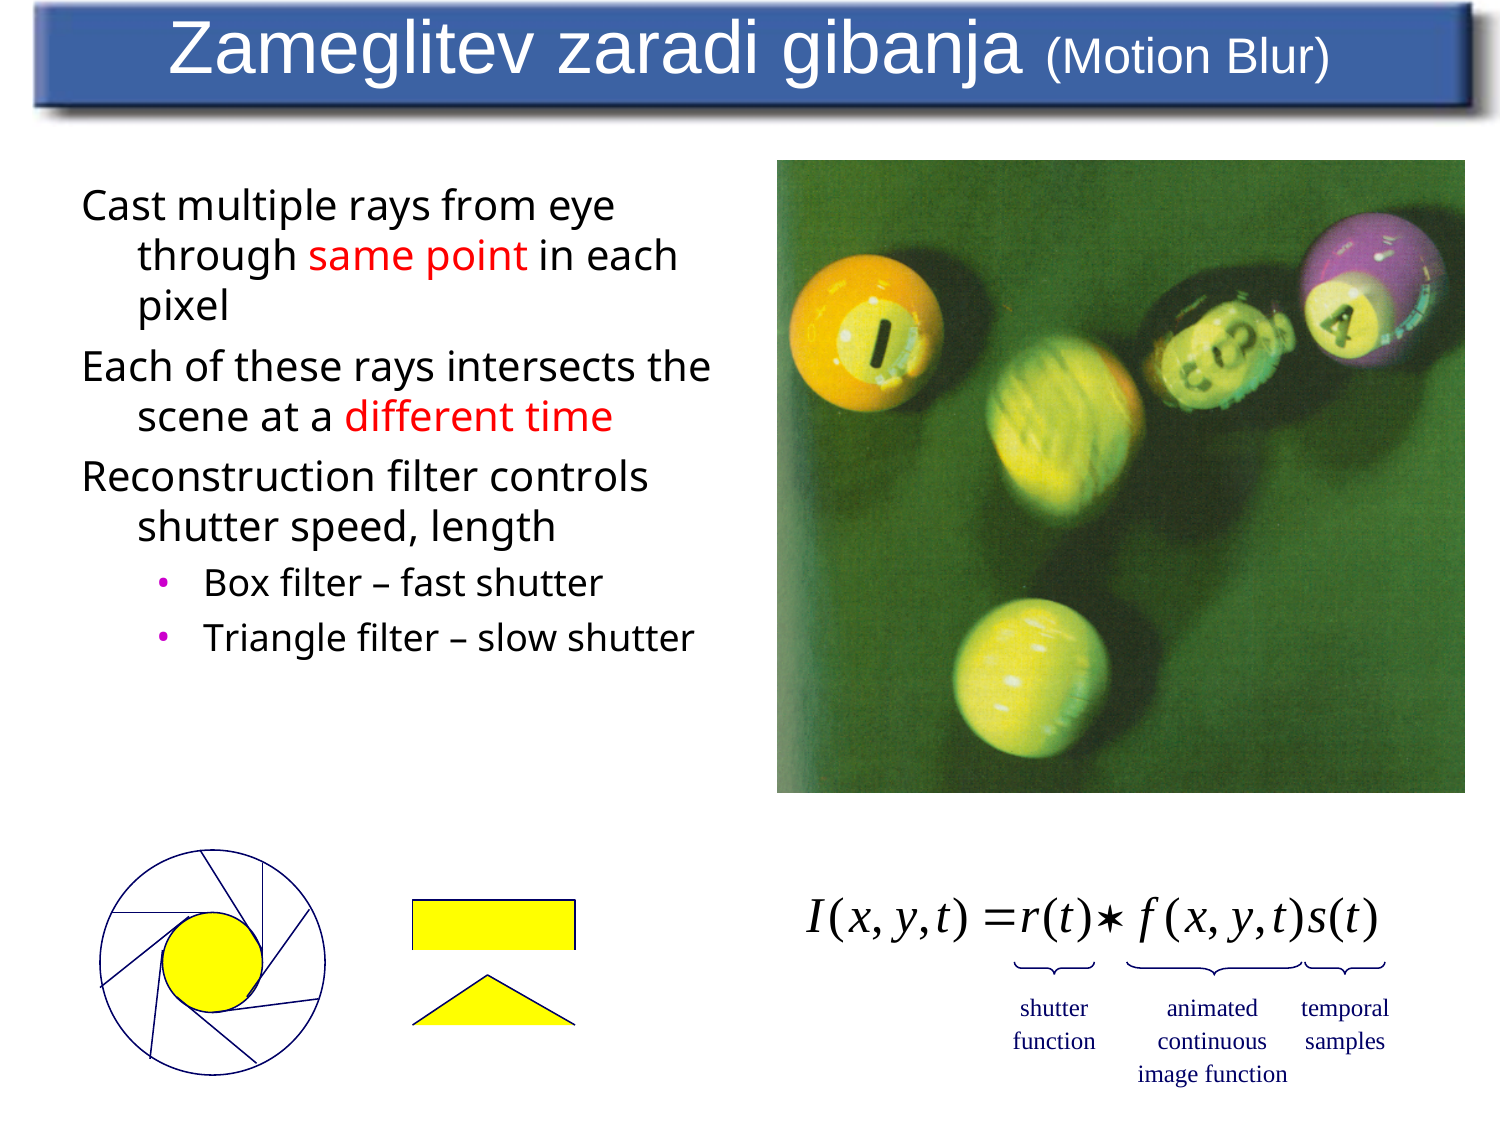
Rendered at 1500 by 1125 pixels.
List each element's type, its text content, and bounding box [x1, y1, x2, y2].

text_box temporal samples [1286, 980, 1405, 1062]
text_box [162, 912, 263, 1013]
list Cast multiple rays from eye through same point in each pixel Each of these rays intersects the scene at a different time Reconstruction filter controls shutter speed, length Box filter – fast shutter Triangle filter – slow shutter [66, 171, 750, 859]
picture [32, 0, 1500, 127]
text_box [413, 900, 575, 950]
text_box [412, 974, 576, 1026]
chart [777, 160, 1465, 793]
chart [797, 887, 1388, 954]
title Zameglitev zaradi gibanja (Motion Blur) [112, 0, 1388, 97]
text_box shutter function [997, 980, 1111, 1062]
text_box animated continuous image function [1122, 980, 1303, 1095]
